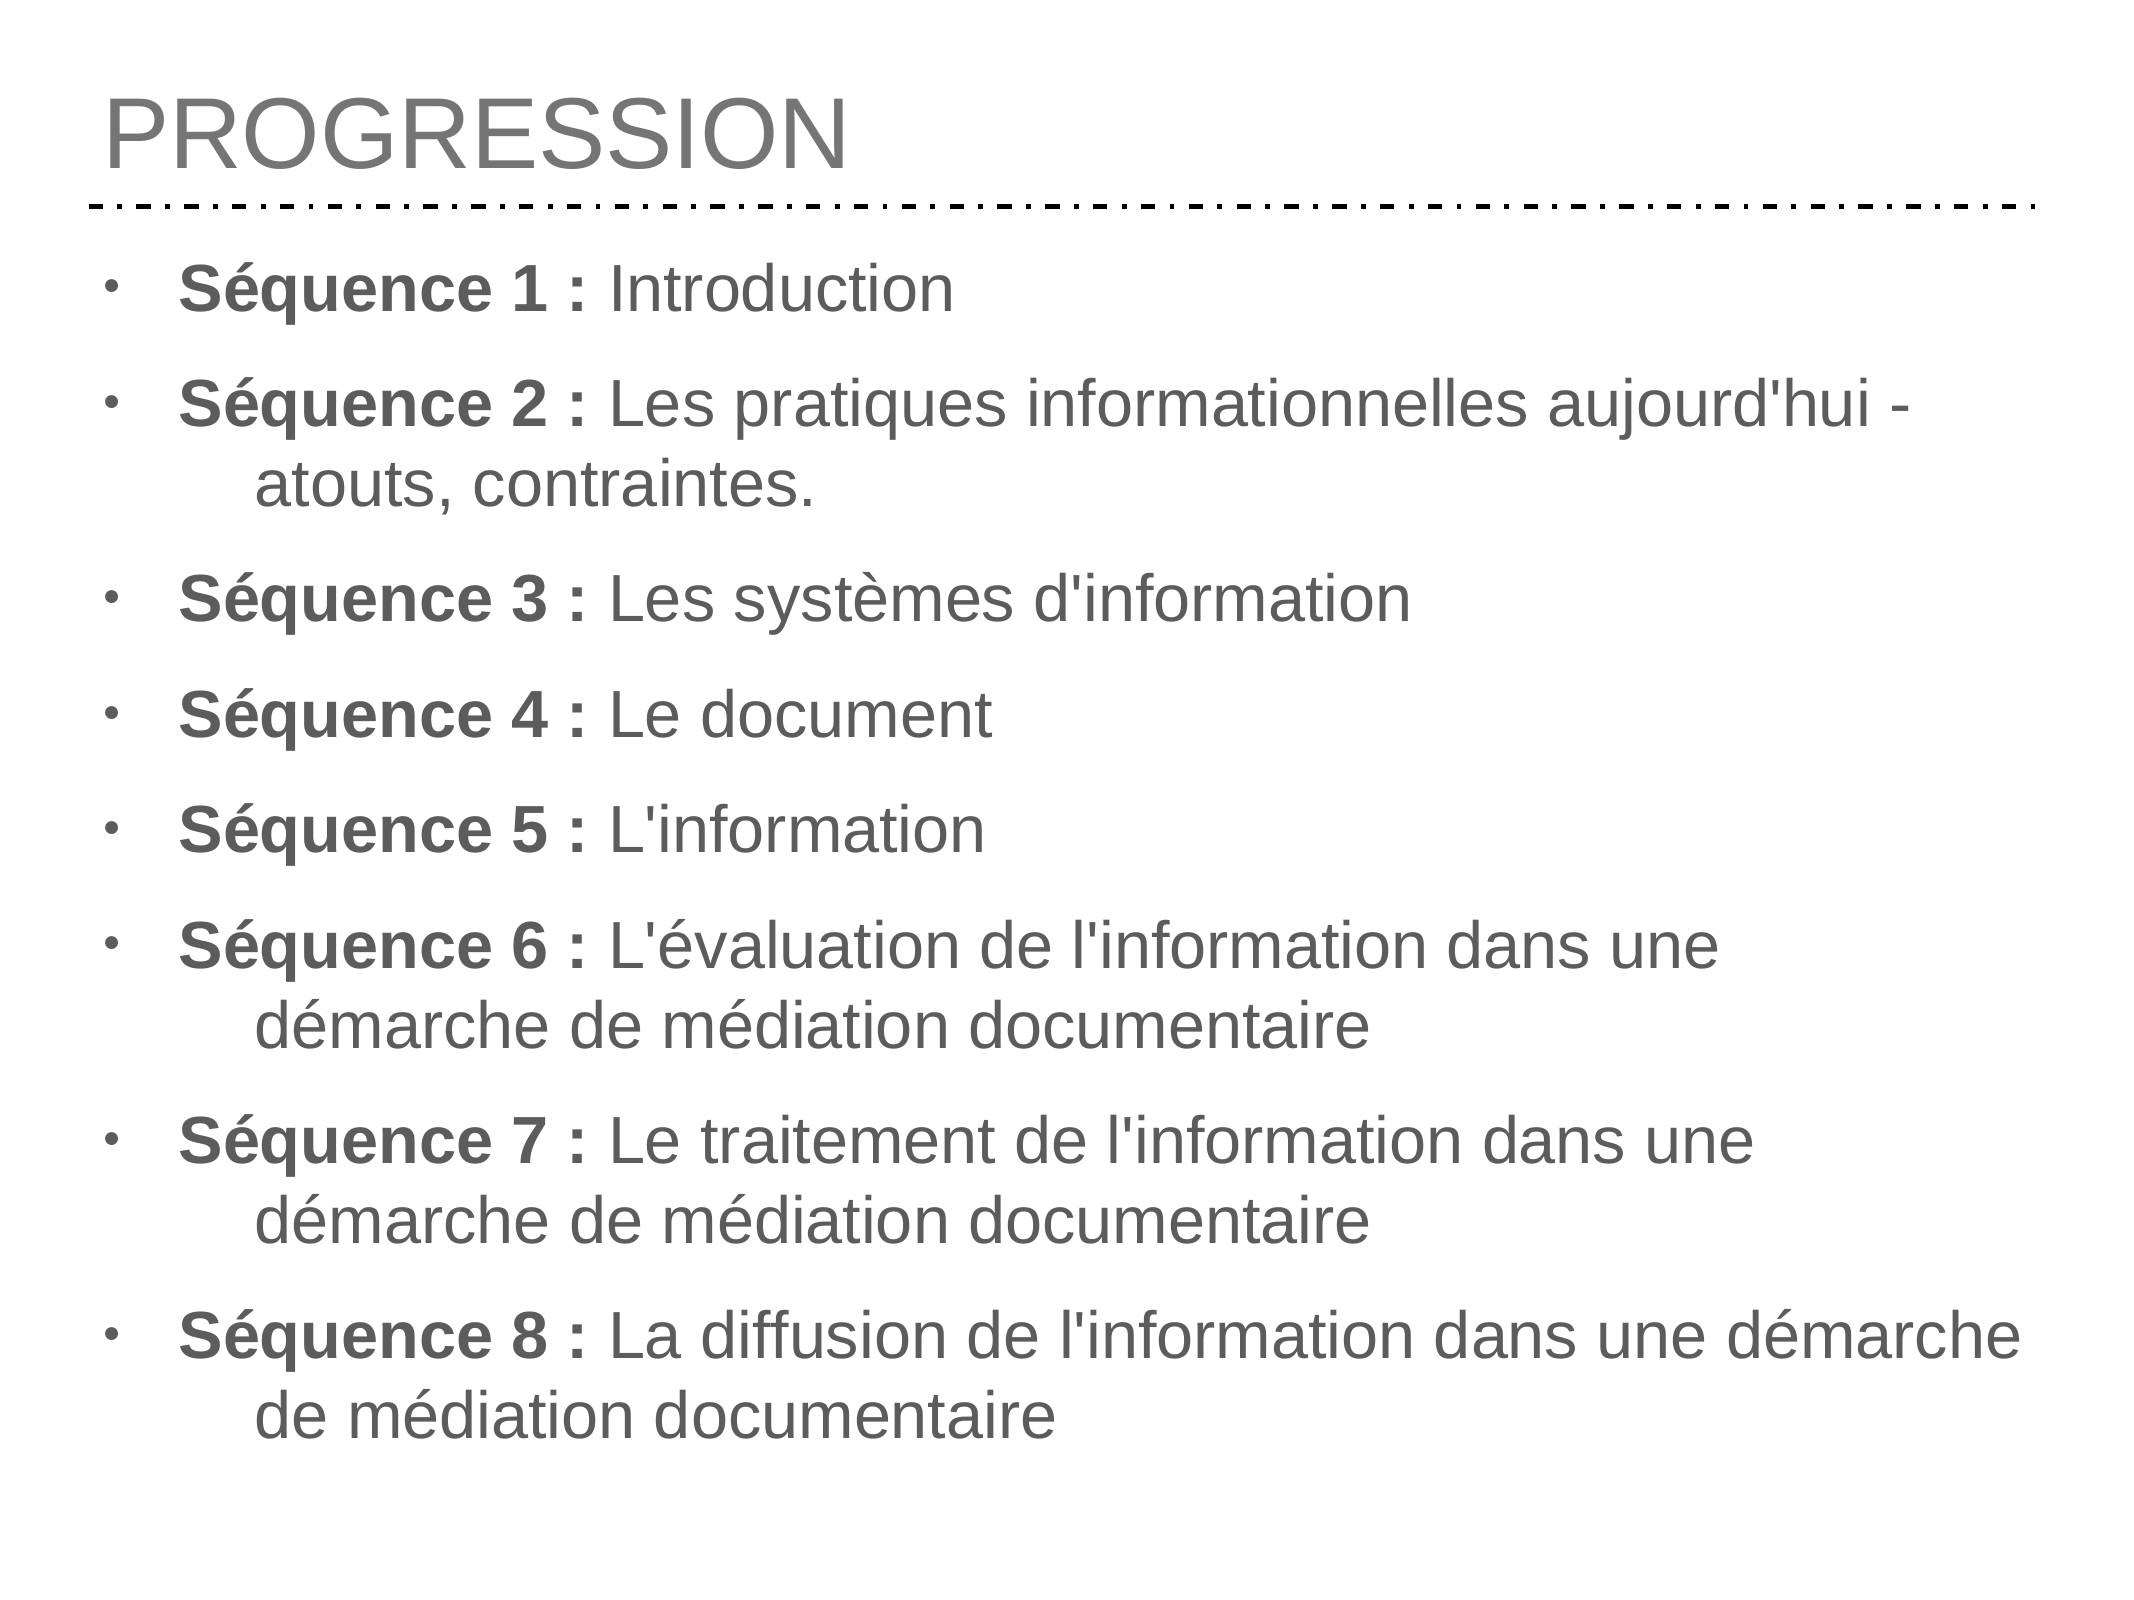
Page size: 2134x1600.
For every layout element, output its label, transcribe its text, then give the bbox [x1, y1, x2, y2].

text_box PROGRESSION [94, 59, 2039, 178]
text_box Séquence 1 : Introduction Séquence 2 : Les pratiques informationnelles aujourd'hui - atouts, contraintes. Séquence 3 : Les systèmes d'information Séquence 4 : Le document Séquence 5 : L'information Séquence 6 : L'évaluation de l'information dans une démarche de médiation documentaire Séquence 7 : Le traitement de l'information dans une démarche de médiation documentaire Séquence 8 : La diffusion de l'information dans une démarche de médiation documentaire [94, 236, 2039, 1540]
